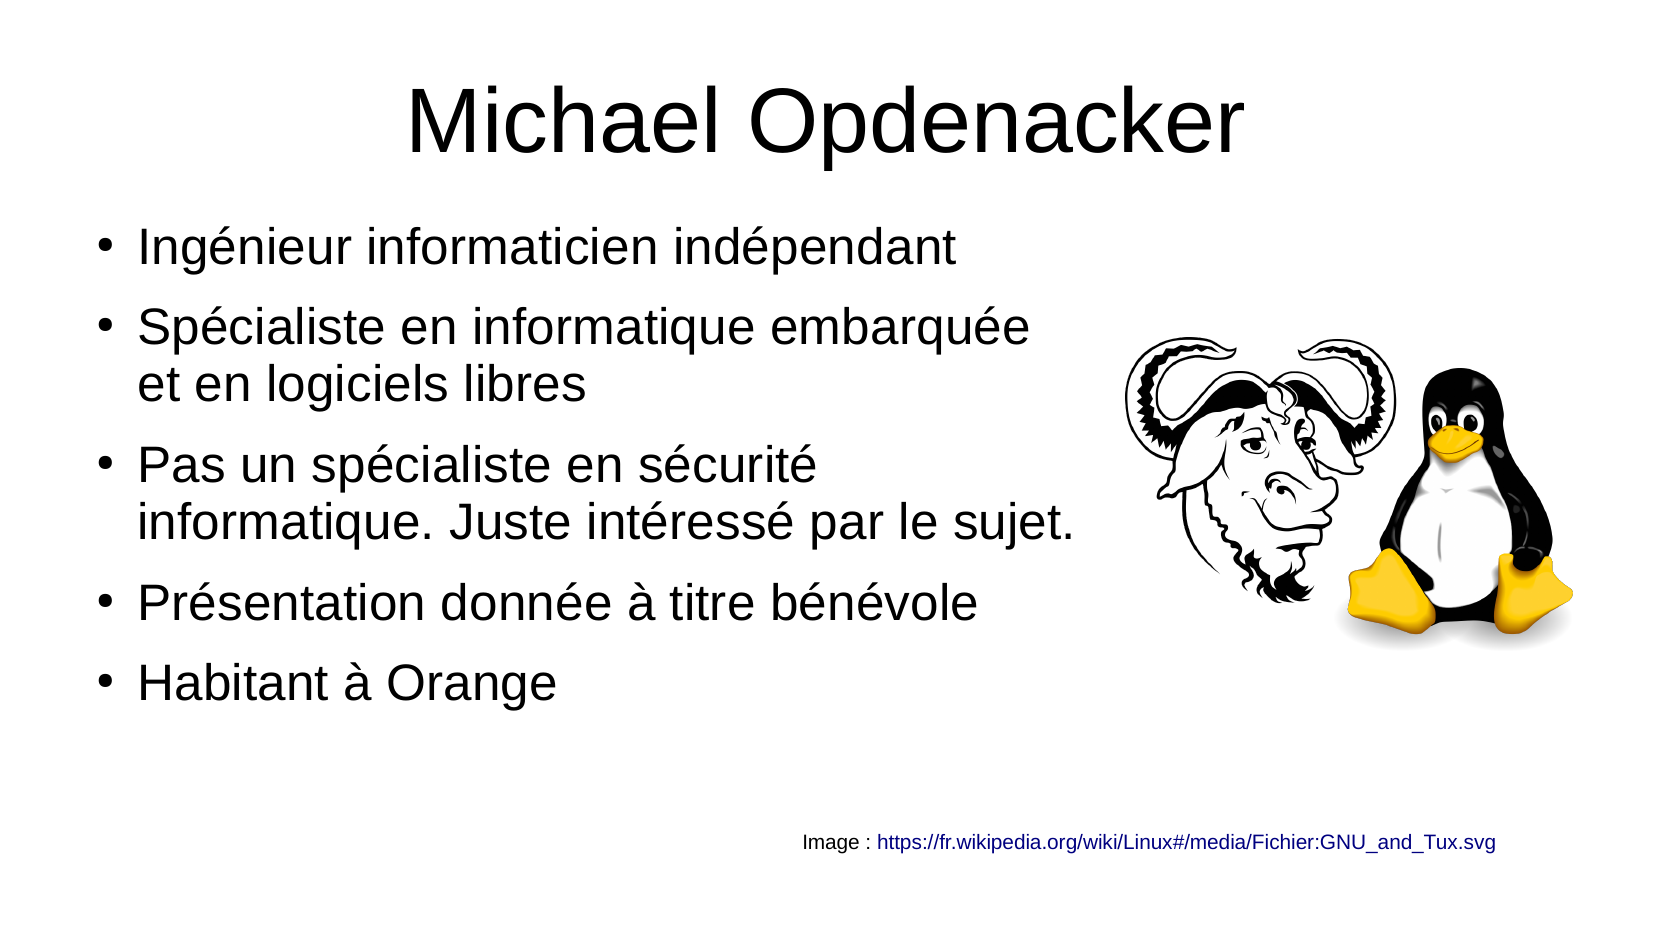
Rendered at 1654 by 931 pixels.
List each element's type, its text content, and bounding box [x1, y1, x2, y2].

title Michael Opdenacker [82, 42, 1571, 199]
text_box Image : https://fr.wikipedia.org/wiki/Linux#/media/Fichier:GNU_and_Tux.svg [787, 823, 1512, 862]
picture [1125, 337, 1573, 652]
list Ingénieur informaticien indépendant Spécialiste en informatique embarquée et en logiciels libres Pas un spécialiste en sécurité informatique. Juste intéressé par le sujet. Présentation donnée à titre bénévole Habitant à Orange [82, 217, 1088, 758]
